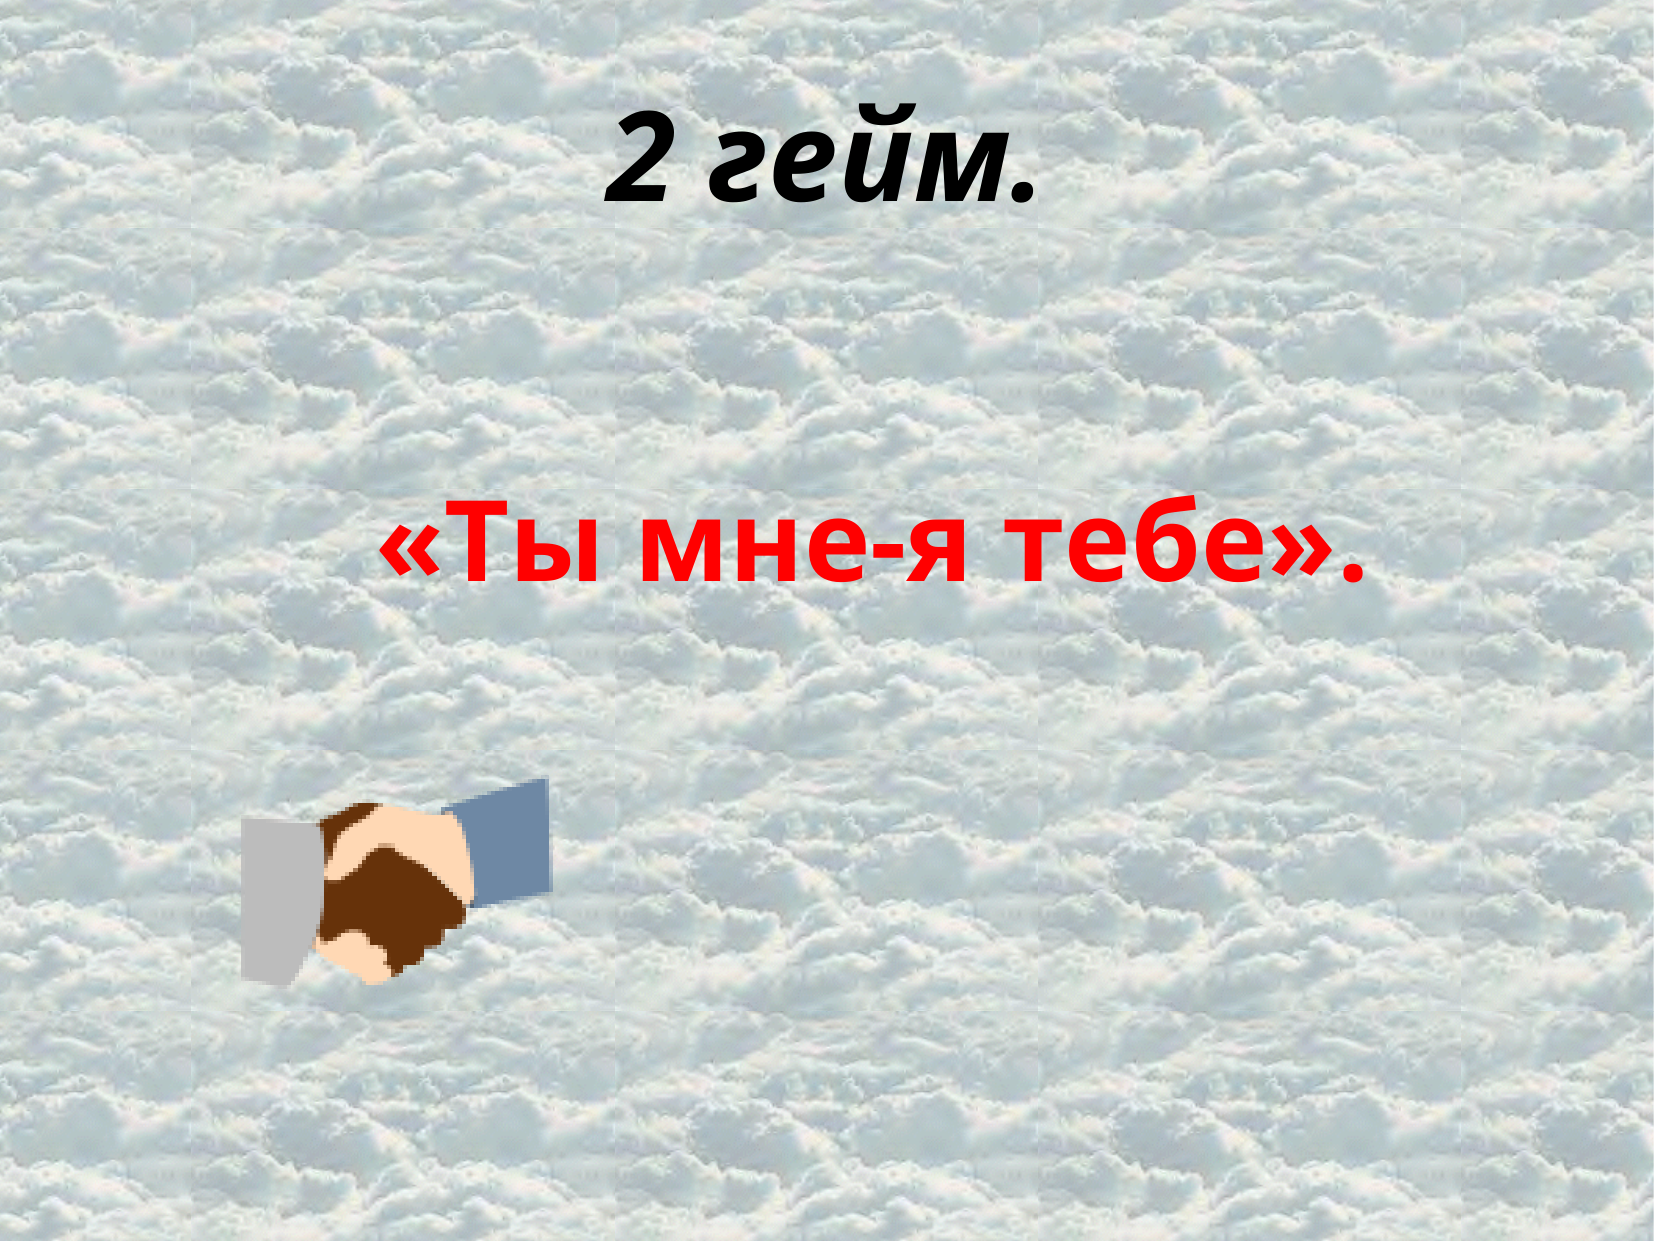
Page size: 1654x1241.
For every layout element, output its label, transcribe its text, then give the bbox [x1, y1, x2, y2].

picture [0, 0, 1654, 1241]
subtitle «Ты мне-я тебе». [177, 147, 1568, 929]
title 2 гейм. [82, 56, 1571, 250]
